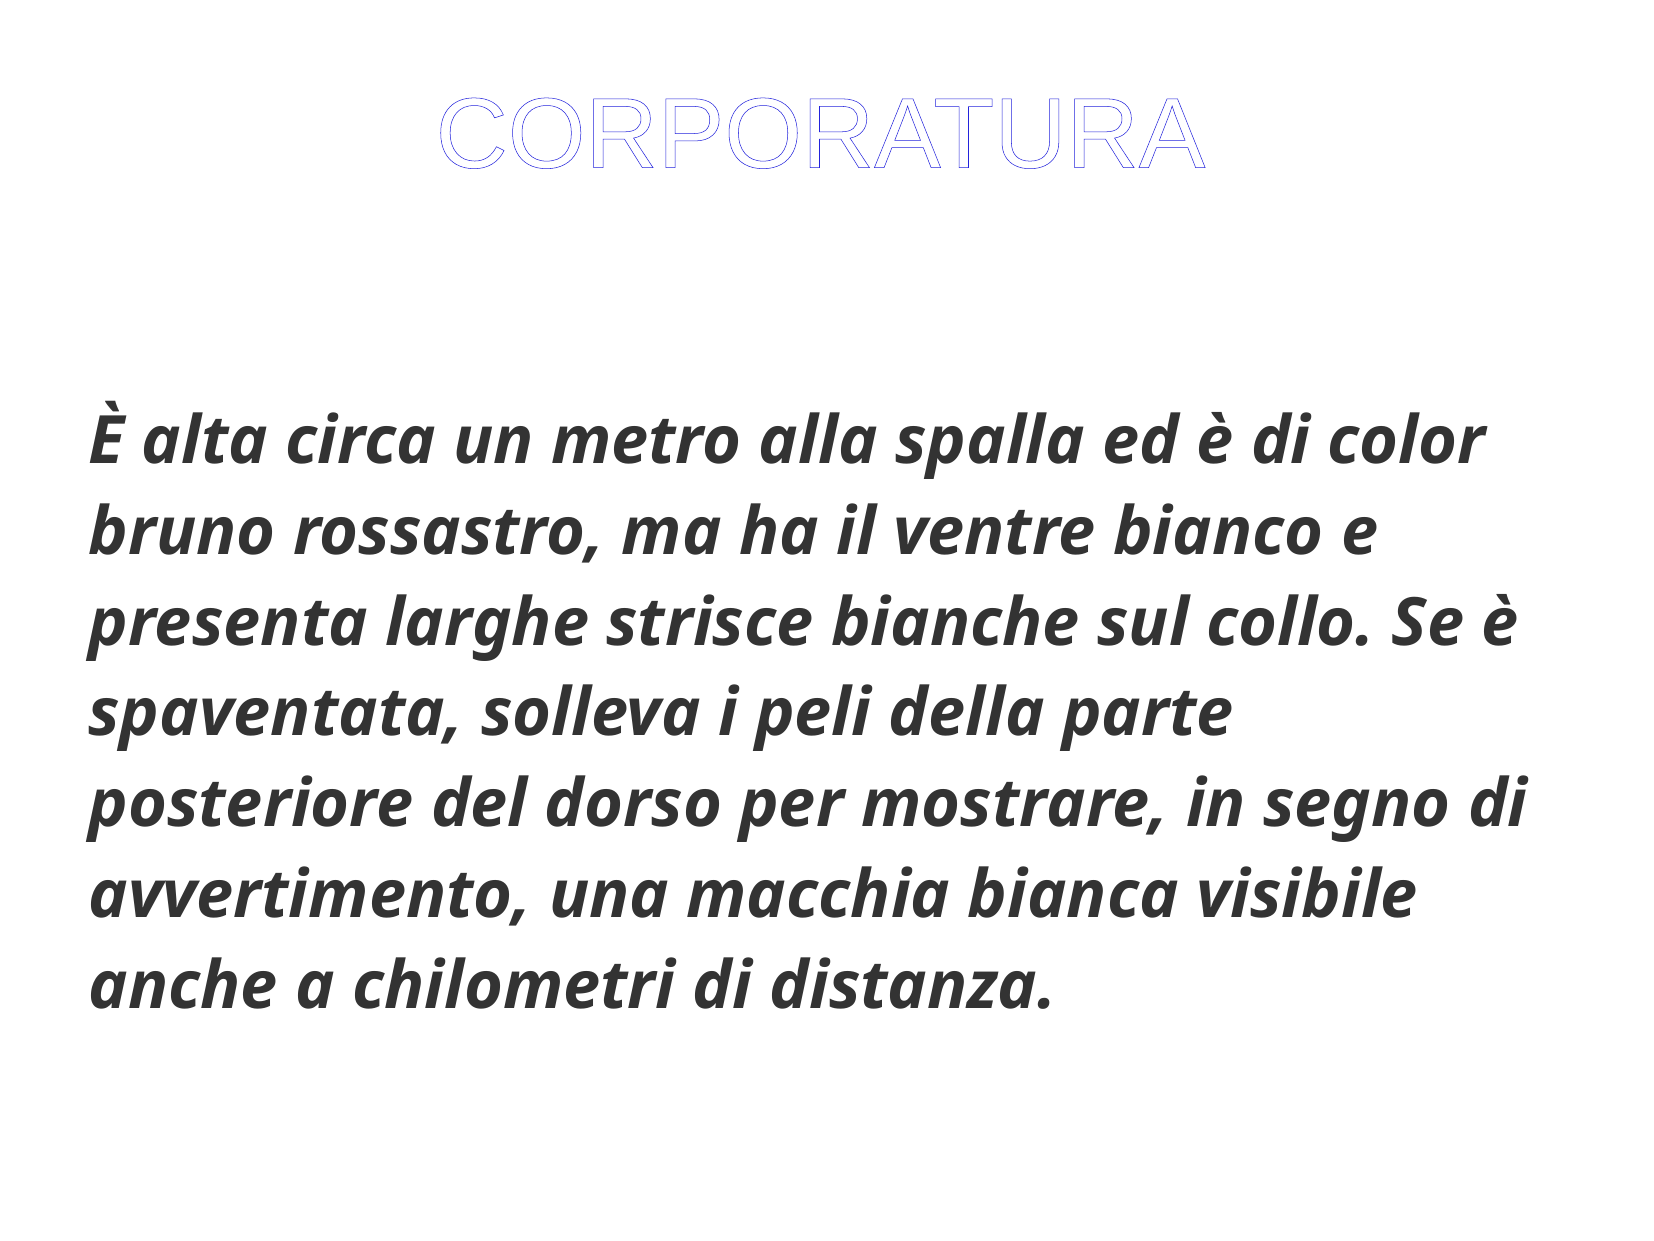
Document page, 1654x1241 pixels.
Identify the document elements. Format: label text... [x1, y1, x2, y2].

title CORPORATURA [76, 29, 1565, 237]
list È alta circa un metro alla spalla ed è di color bruno rossastro, ma ha il ventre bianco e presenta larghe strisce bianche sul collo. Se è spaventata, solleva i peli della parte posteriore del dorso per mostrare, in segno di avvertimento, una macchia bianca visibile anche a chilometri di distanza. [88, 392, 1577, 1211]
